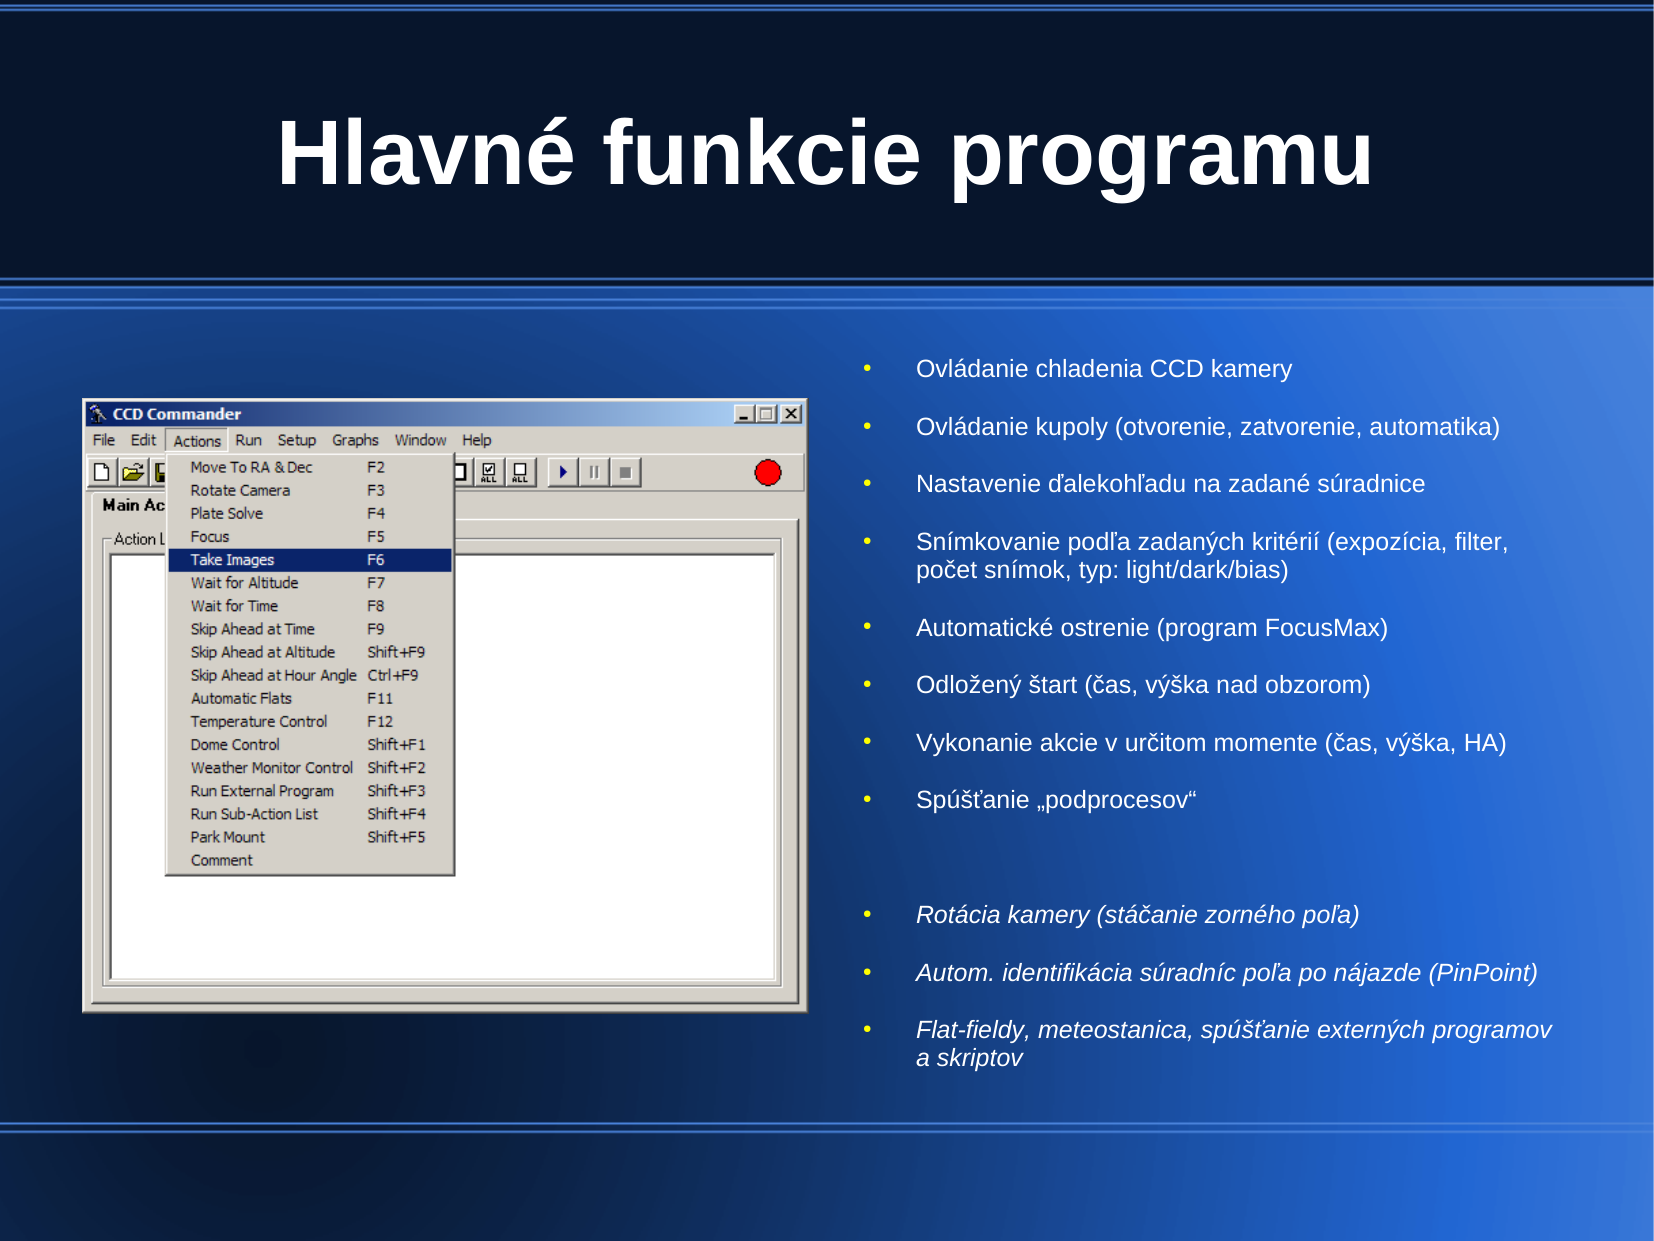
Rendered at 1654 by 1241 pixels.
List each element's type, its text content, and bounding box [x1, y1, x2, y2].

list Ovládanie chladenia CCD kamery Ovládanie kupoly (otvorenie, zatvorenie, automatika) Nastavenie ďalekohľadu na zadané súradnice Snímkovanie podľa zadaných kritérií (expozícia, filter, počet snímok, typ: light/dark/bias) Automatické ostrenie (program FocusMax) Odložený štart (čas, výška nad obzorom) Vykonanie akcie v určitom momente (čas, výška, HA) Spúšťanie „podprocesov“ Rotácia kamery (stáčanie zorného poľa) Autom. identifikácia súradníc poľa po nájazde (PinPoint) Flat-fieldy, meteostanica, spúšťanie externých programov a skriptov [845, 355, 1572, 1073]
picture [0, 0, 1654, 1241]
title Hlavné funkcie programu [82, 49, 1571, 257]
